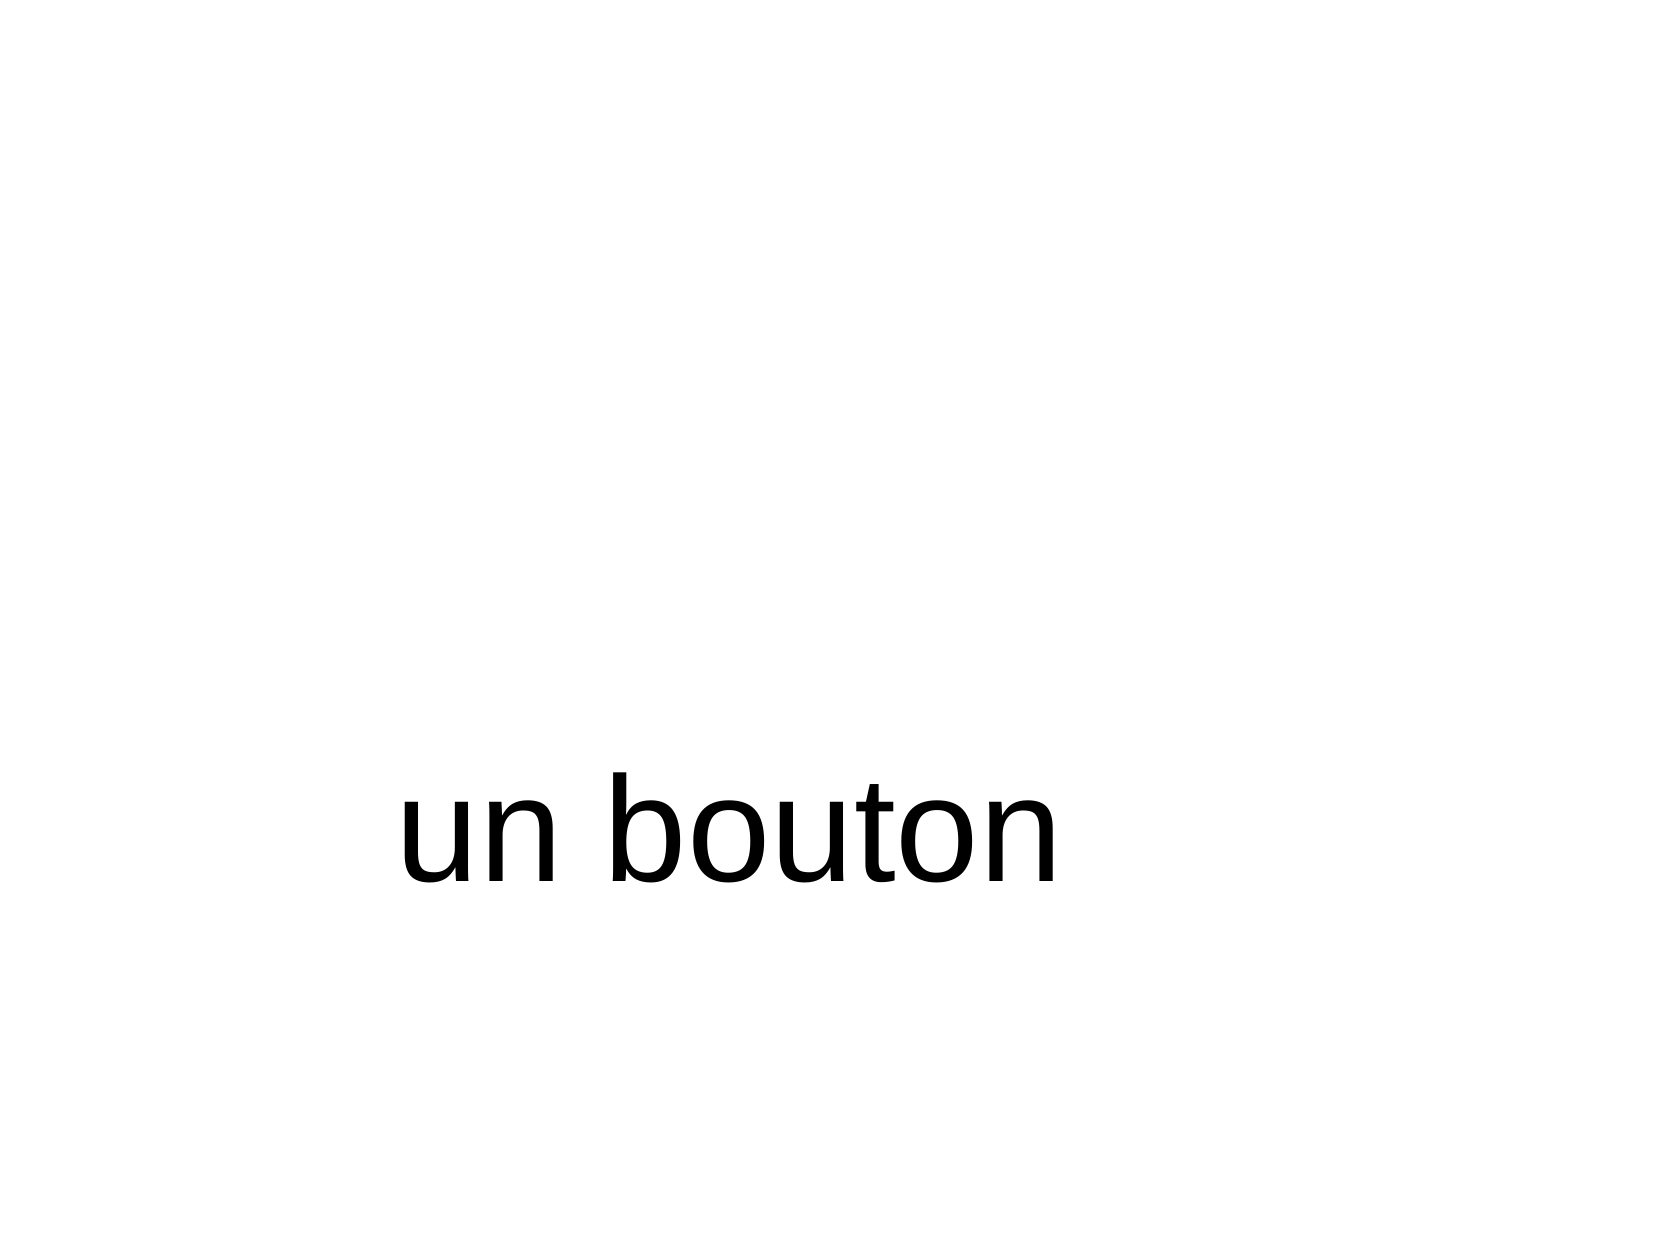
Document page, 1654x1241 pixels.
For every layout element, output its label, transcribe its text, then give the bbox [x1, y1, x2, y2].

text_box un bouton [380, 738, 1477, 921]
